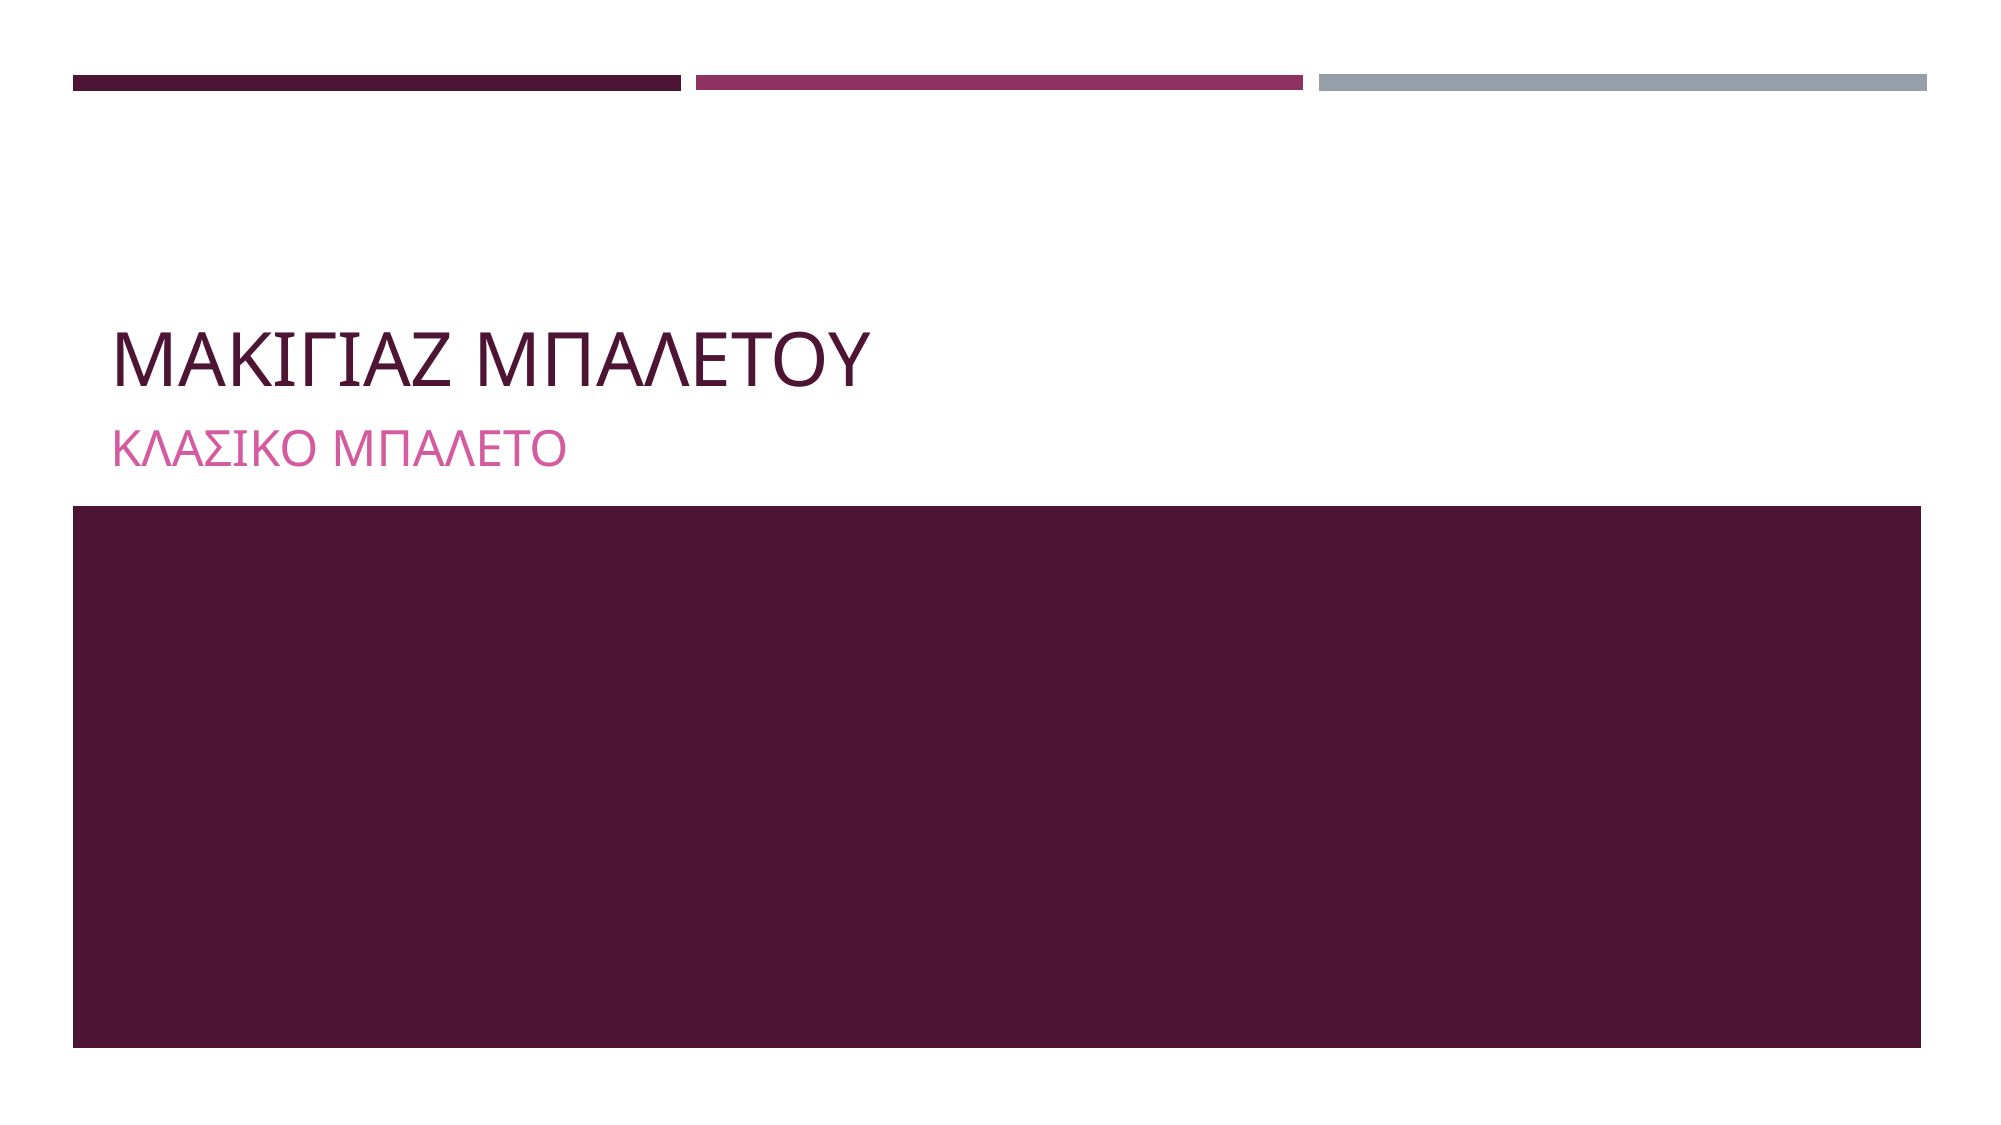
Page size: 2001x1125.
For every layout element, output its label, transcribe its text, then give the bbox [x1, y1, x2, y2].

title ΜΑΚΙΓΙΑΖ ΜΠΑΛΕΤΟΥ [95, 267, 937, 410]
subtitle ΚΛΑΣΙΚΟ ΜΠΑΛΕΤΟ [95, 409, 620, 507]
